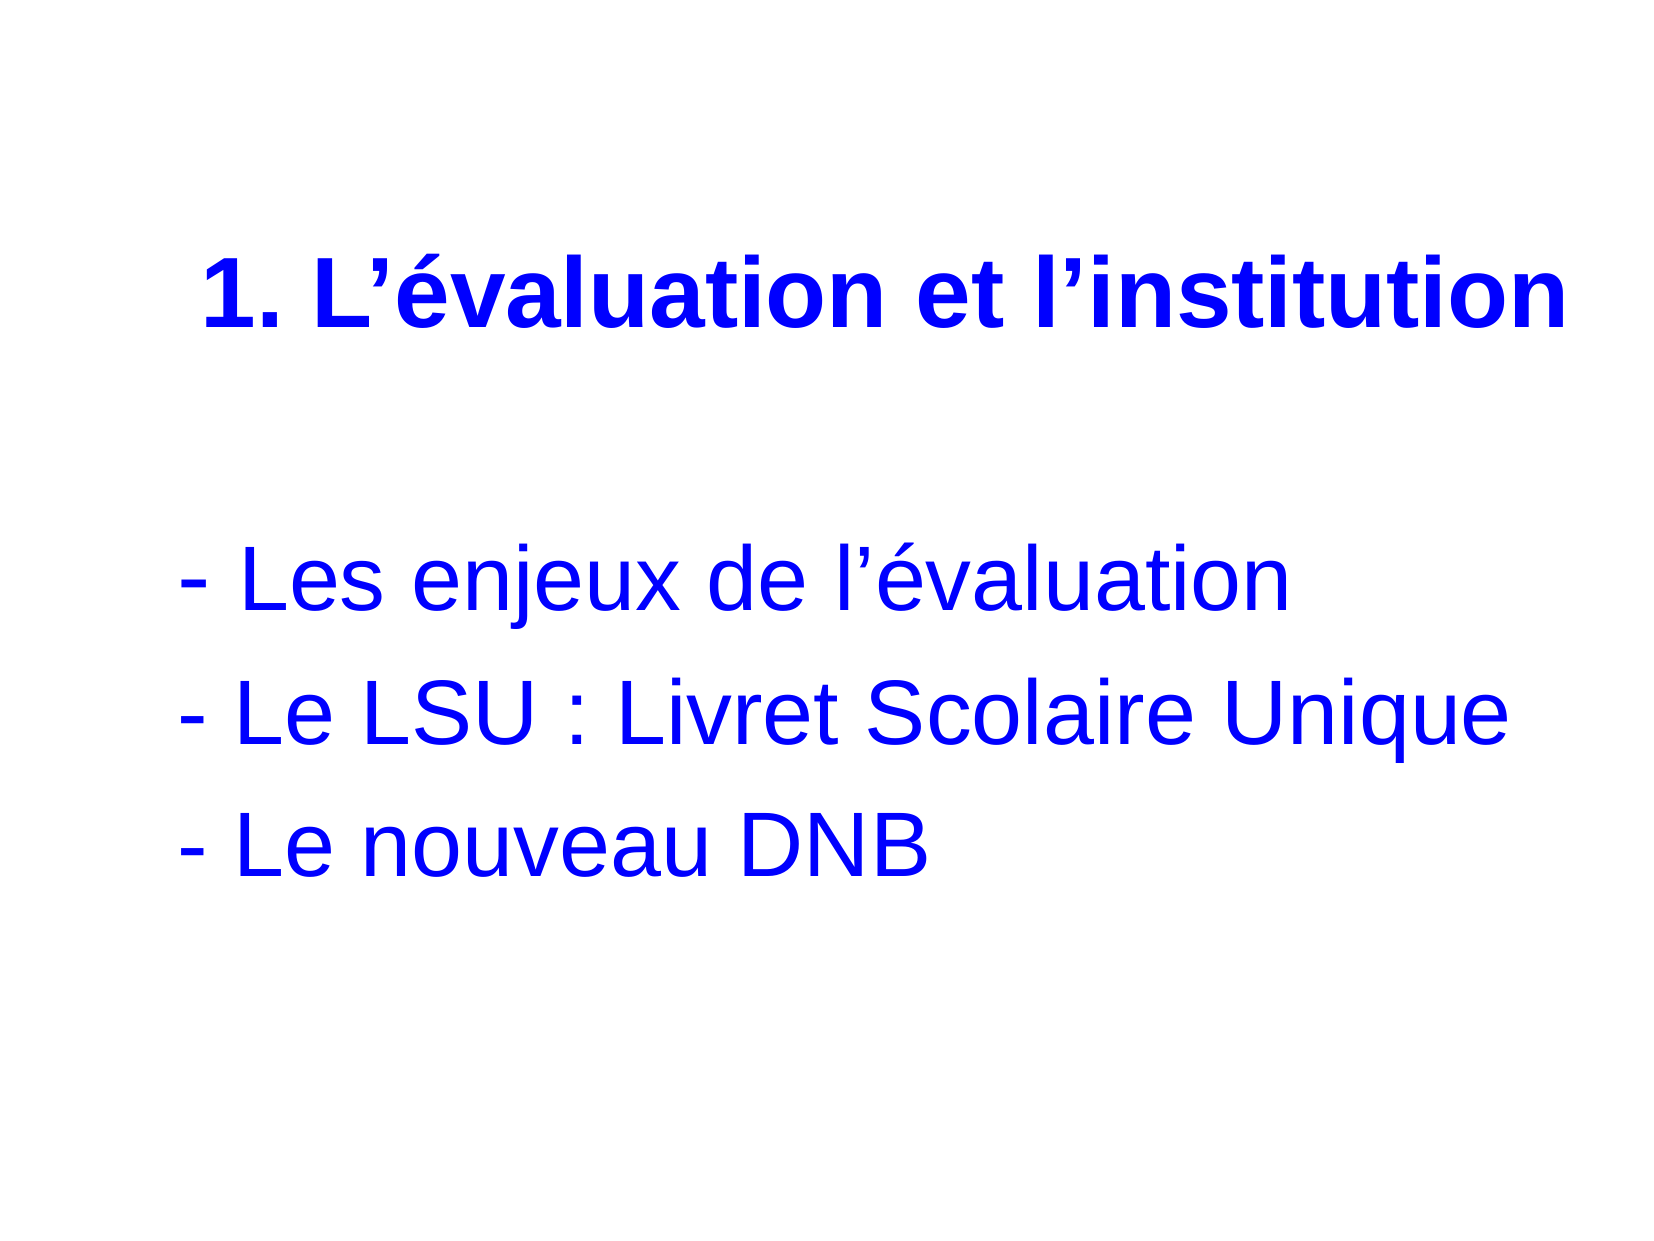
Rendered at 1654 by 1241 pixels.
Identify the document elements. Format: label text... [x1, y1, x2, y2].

list 1. L’évaluation et l’institution - Les enjeux de l’évaluation - Le LSU : Livret Scolaire Unique - Le nouveau DNB [106, 237, 1595, 1111]
